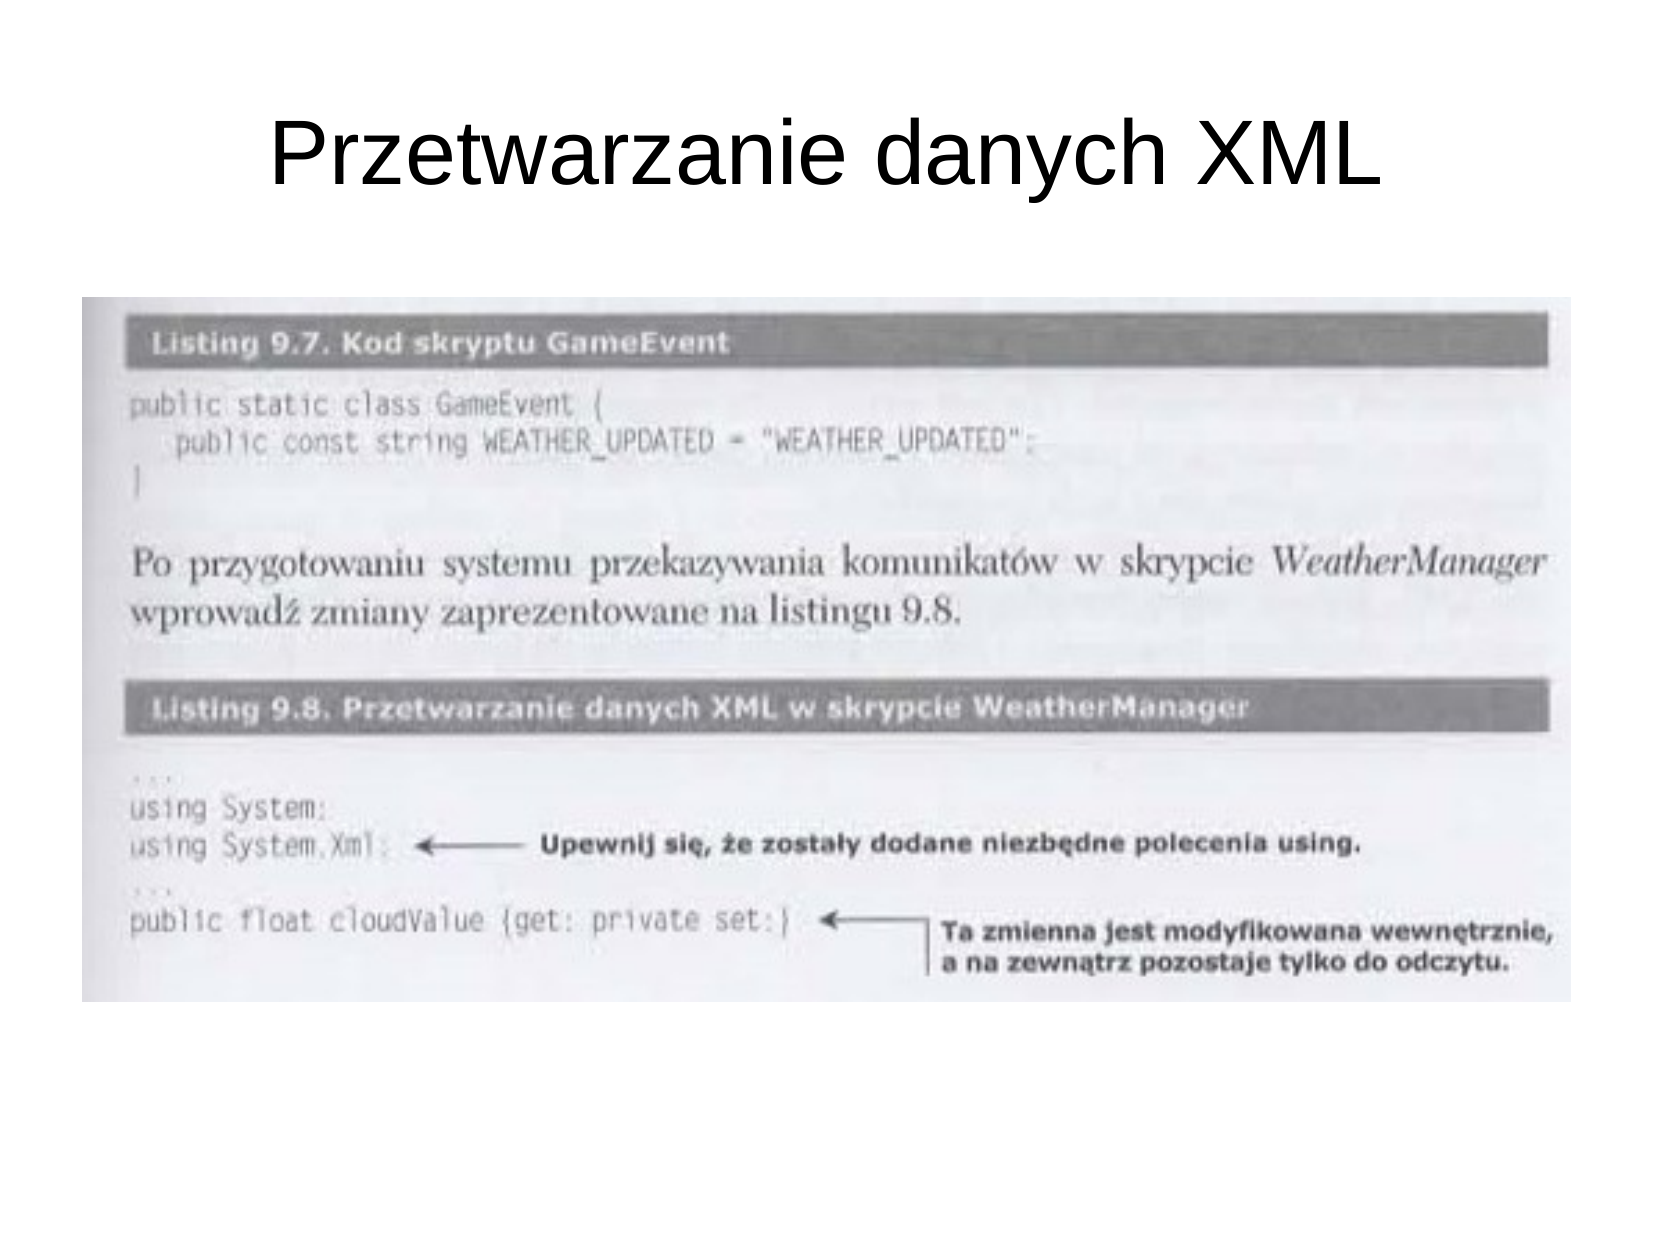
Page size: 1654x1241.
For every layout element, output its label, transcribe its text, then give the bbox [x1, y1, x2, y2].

picture [82, 297, 1571, 1002]
title Przetwarzanie danych XML [82, 49, 1571, 257]
